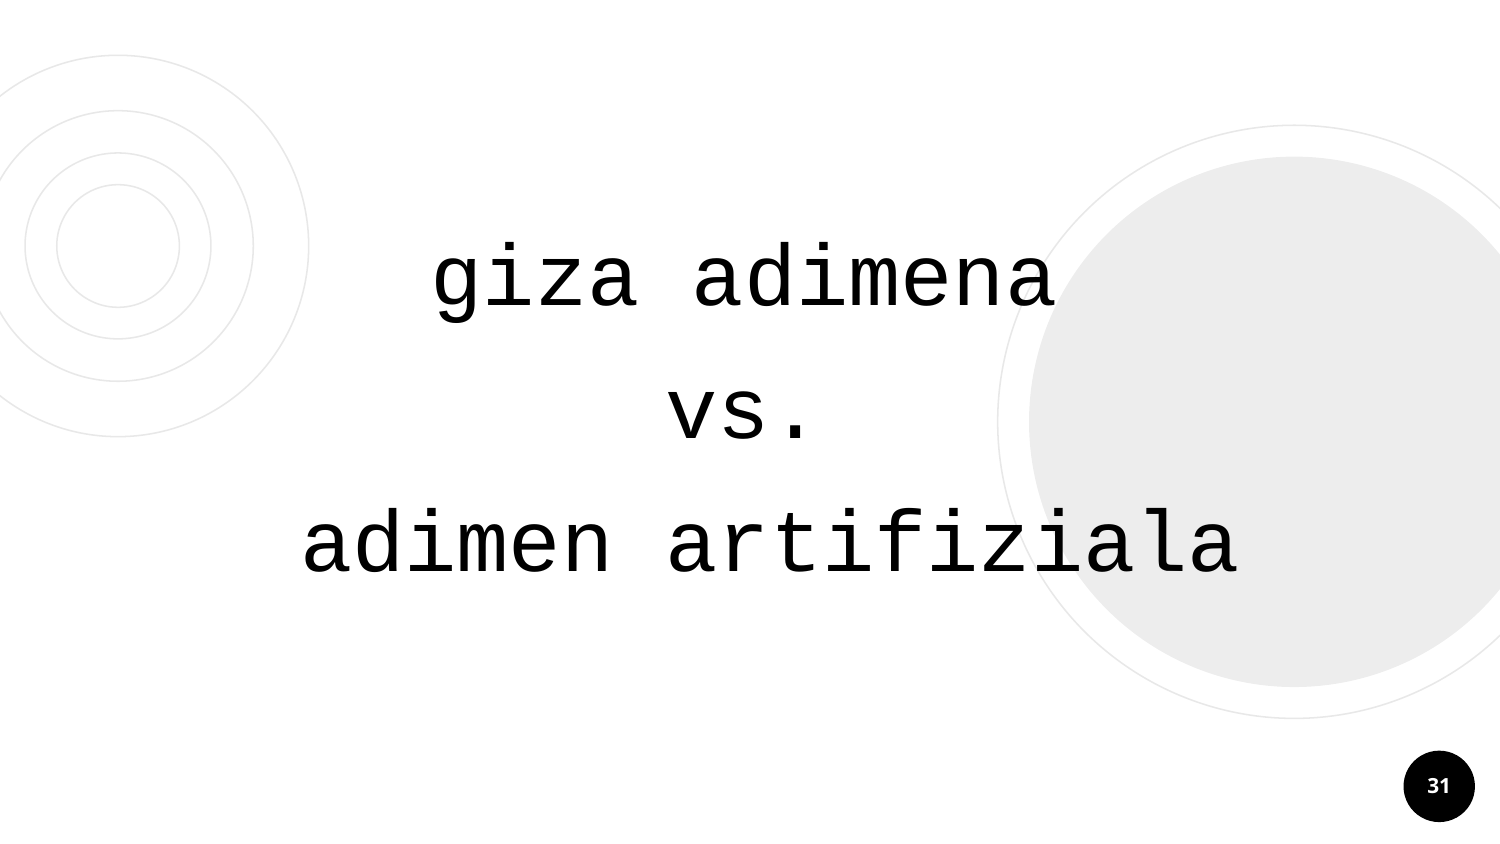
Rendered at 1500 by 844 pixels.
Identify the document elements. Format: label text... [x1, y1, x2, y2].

text_box <zenbakia> [1403, 750, 1475, 823]
list giza adimena vs. adimen artifiziala [129, 218, 1359, 591]
